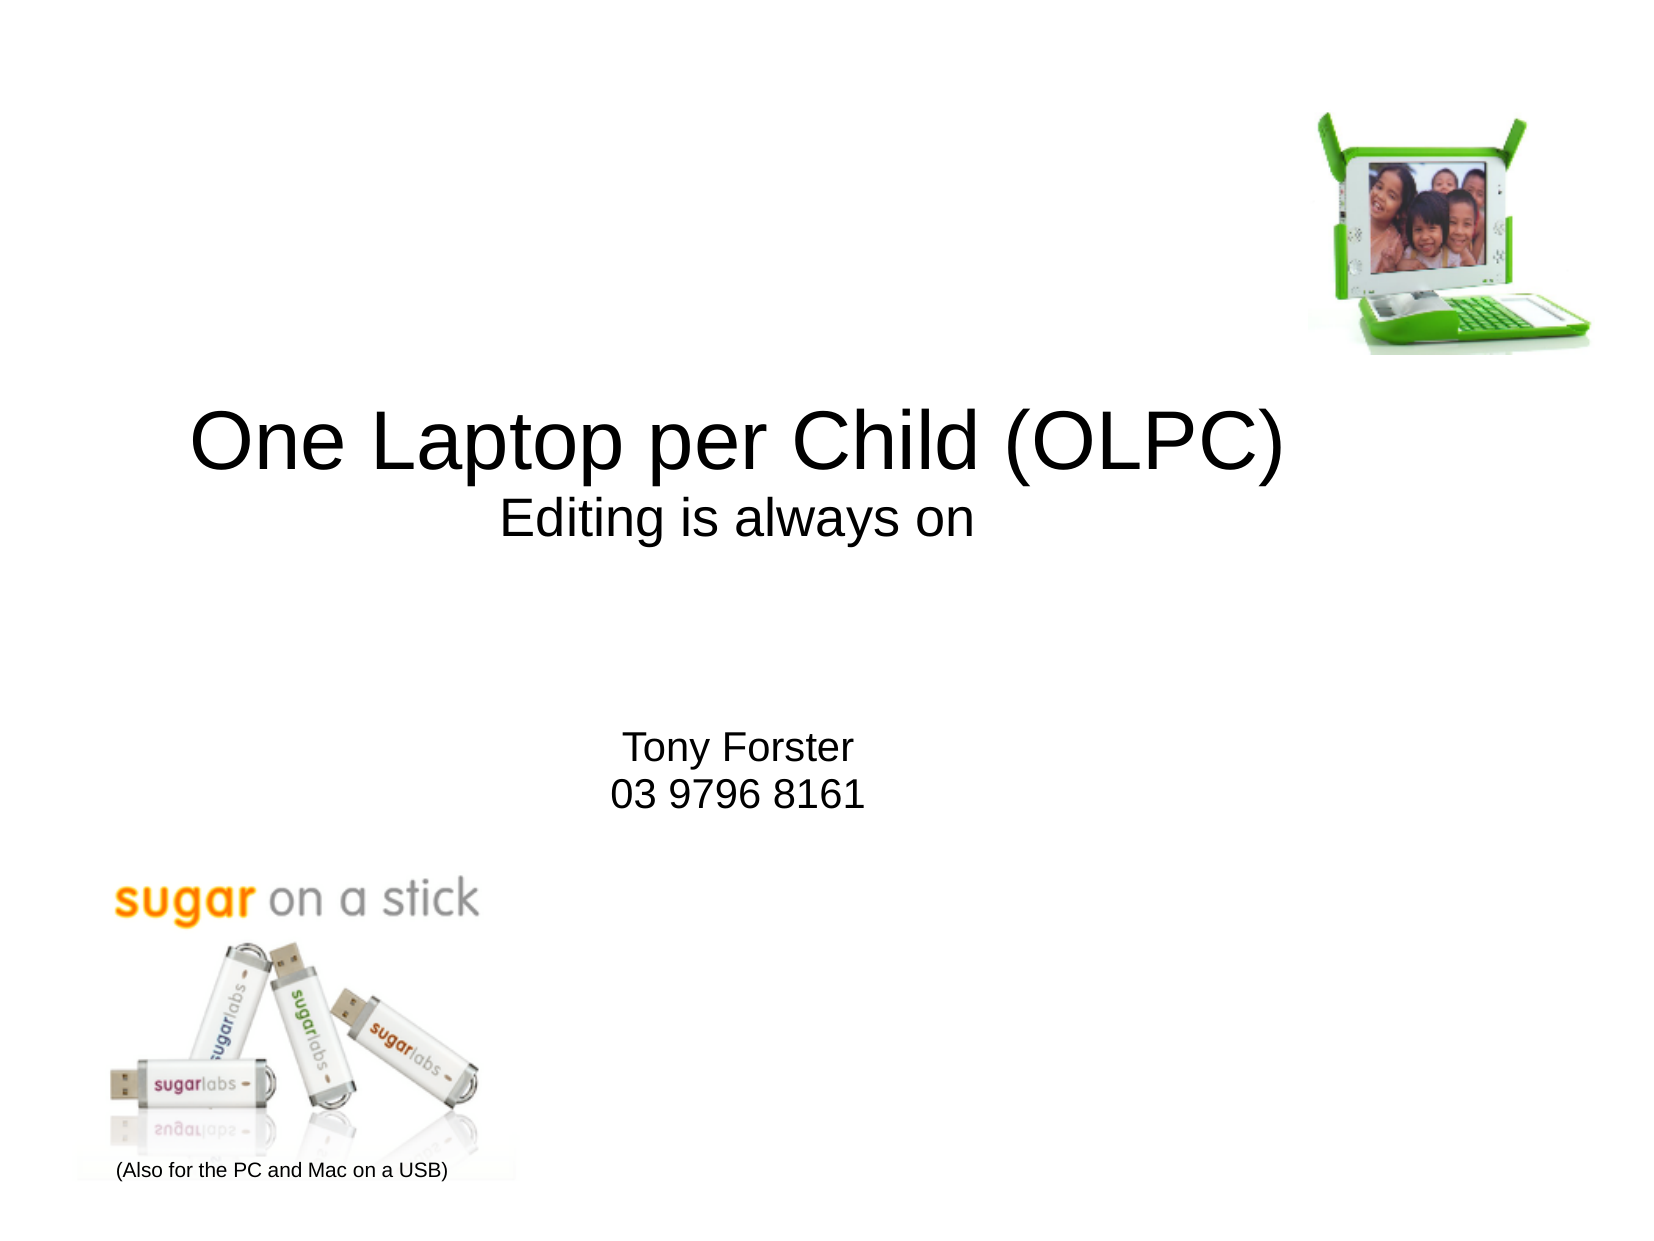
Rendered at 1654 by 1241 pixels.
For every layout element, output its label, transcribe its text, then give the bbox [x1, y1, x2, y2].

text_box (Also for the PC and Mac on a USB) [0, 1151, 565, 1241]
picture [1308, 108, 1595, 355]
text_box One Laptop per Child (OLPC) Editing is always on Tony Forster 03 9796 8161 [59, 265, 1418, 916]
picture [62, 849, 532, 1151]
